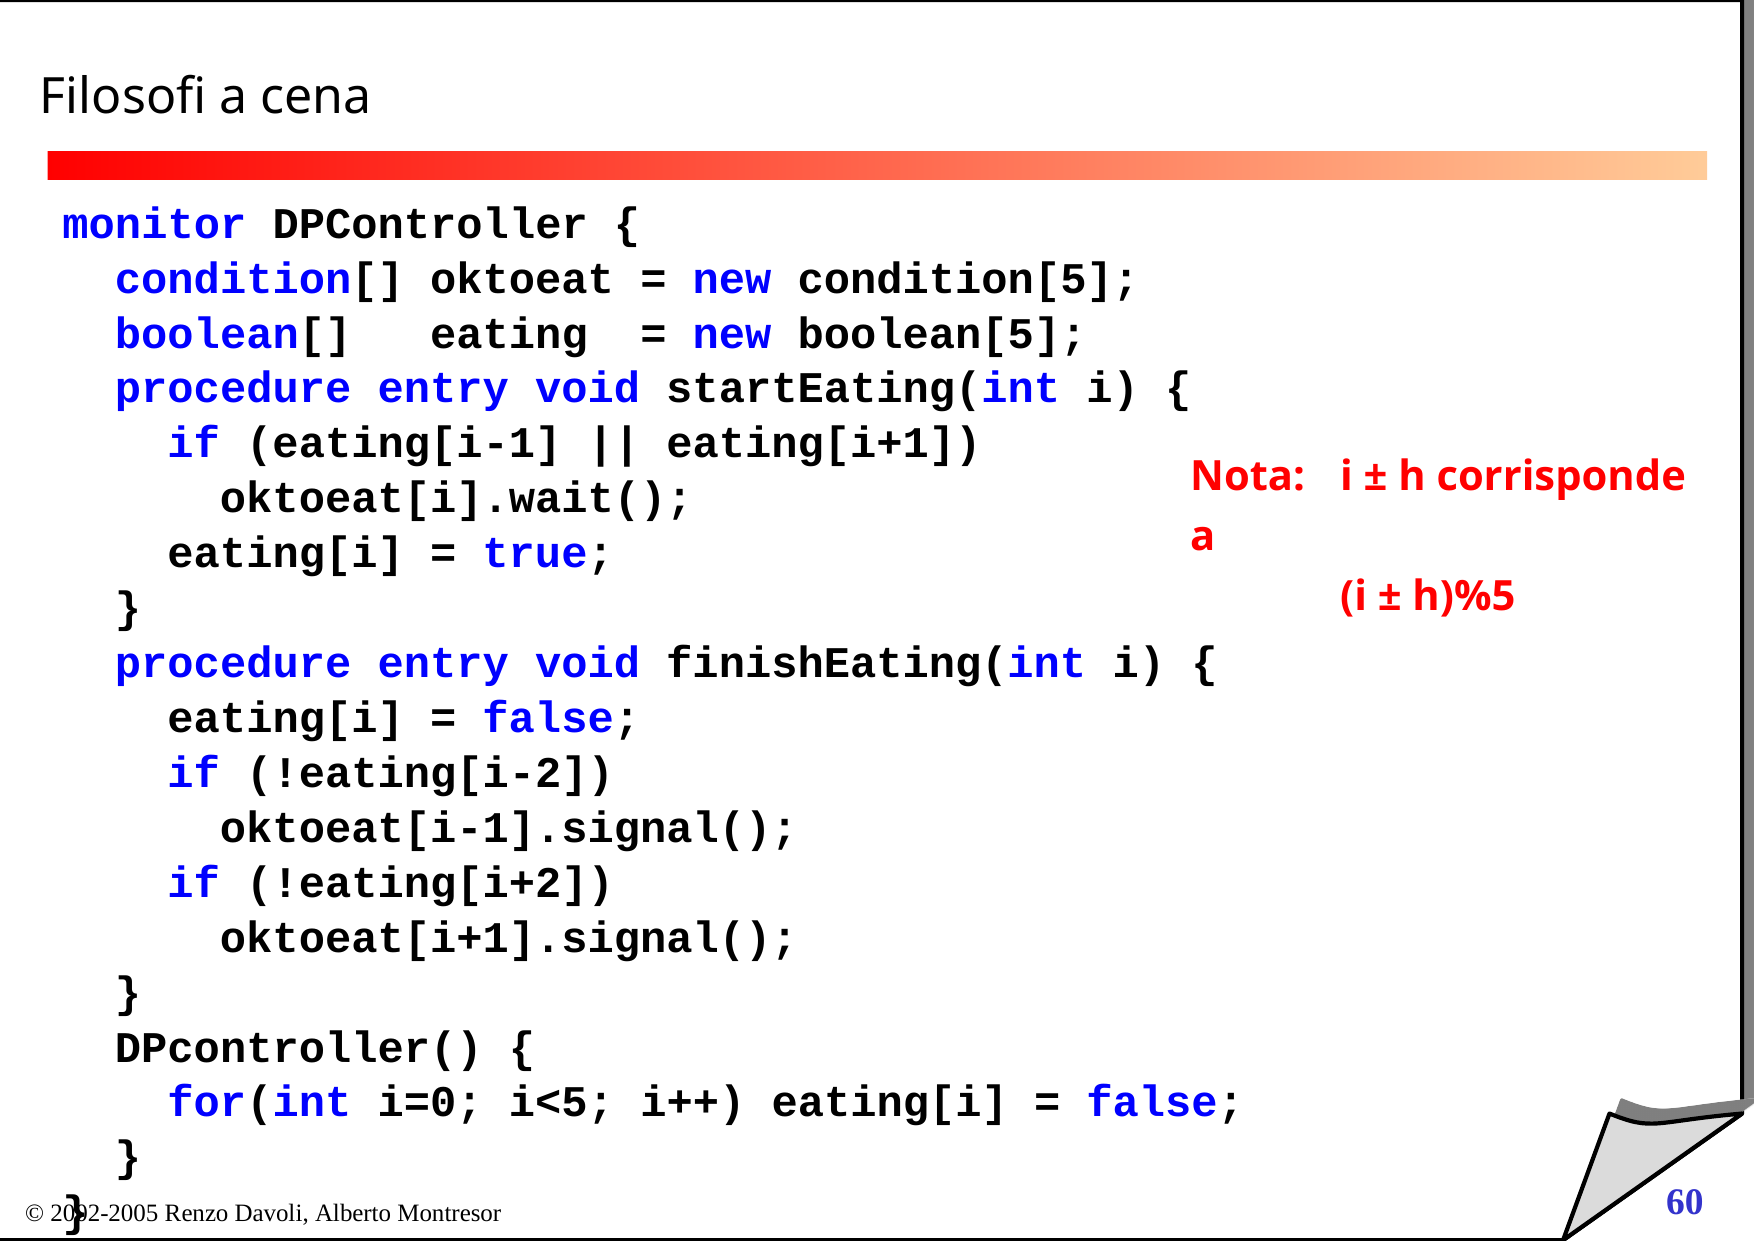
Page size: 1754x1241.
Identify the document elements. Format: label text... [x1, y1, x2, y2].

list monitor DPController { condition[] oktoeat = new condition[5]; boolean[] eating = new boolean[5]; procedure entry void startEating(int i) { if (eating[i-1] || eating[i+1]) oktoeat[i].wait(); eating[i] = true; } procedure entry void finishEating(int i) { eating[i] = false; if (!eating[i-2]) oktoeat[i-1].signal(); if (!eating[i+2]) oktoeat[i+1].signal(); } DPcontroller() { for(int i=0; i<5; i++) eating[i] = false; } } [62, 196, 1700, 1241]
text_box Nota: i ± h corrisponde a (i ± h)%5 [1190, 442, 1692, 628]
title Filosofi a cena [39, 49, 1713, 144]
